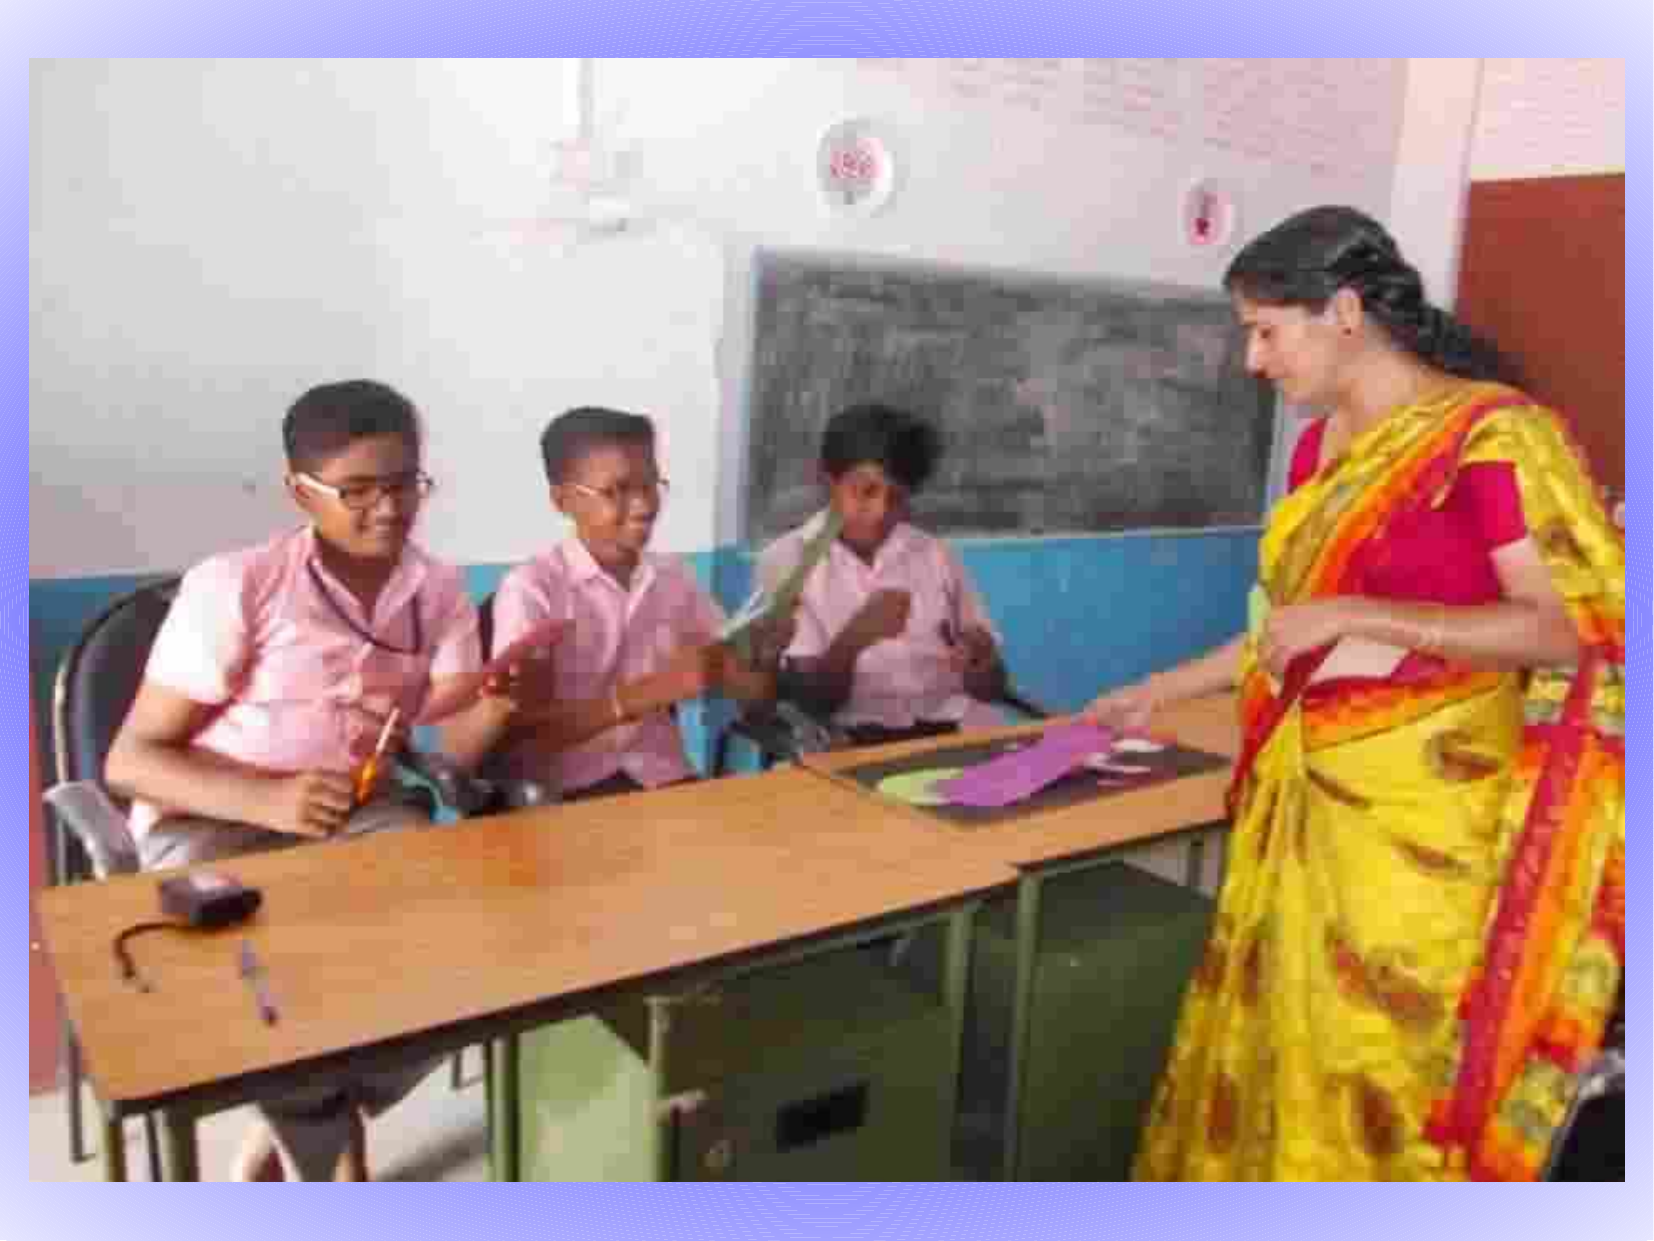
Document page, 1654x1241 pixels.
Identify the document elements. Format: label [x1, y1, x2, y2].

picture [29, 58, 1625, 1182]
